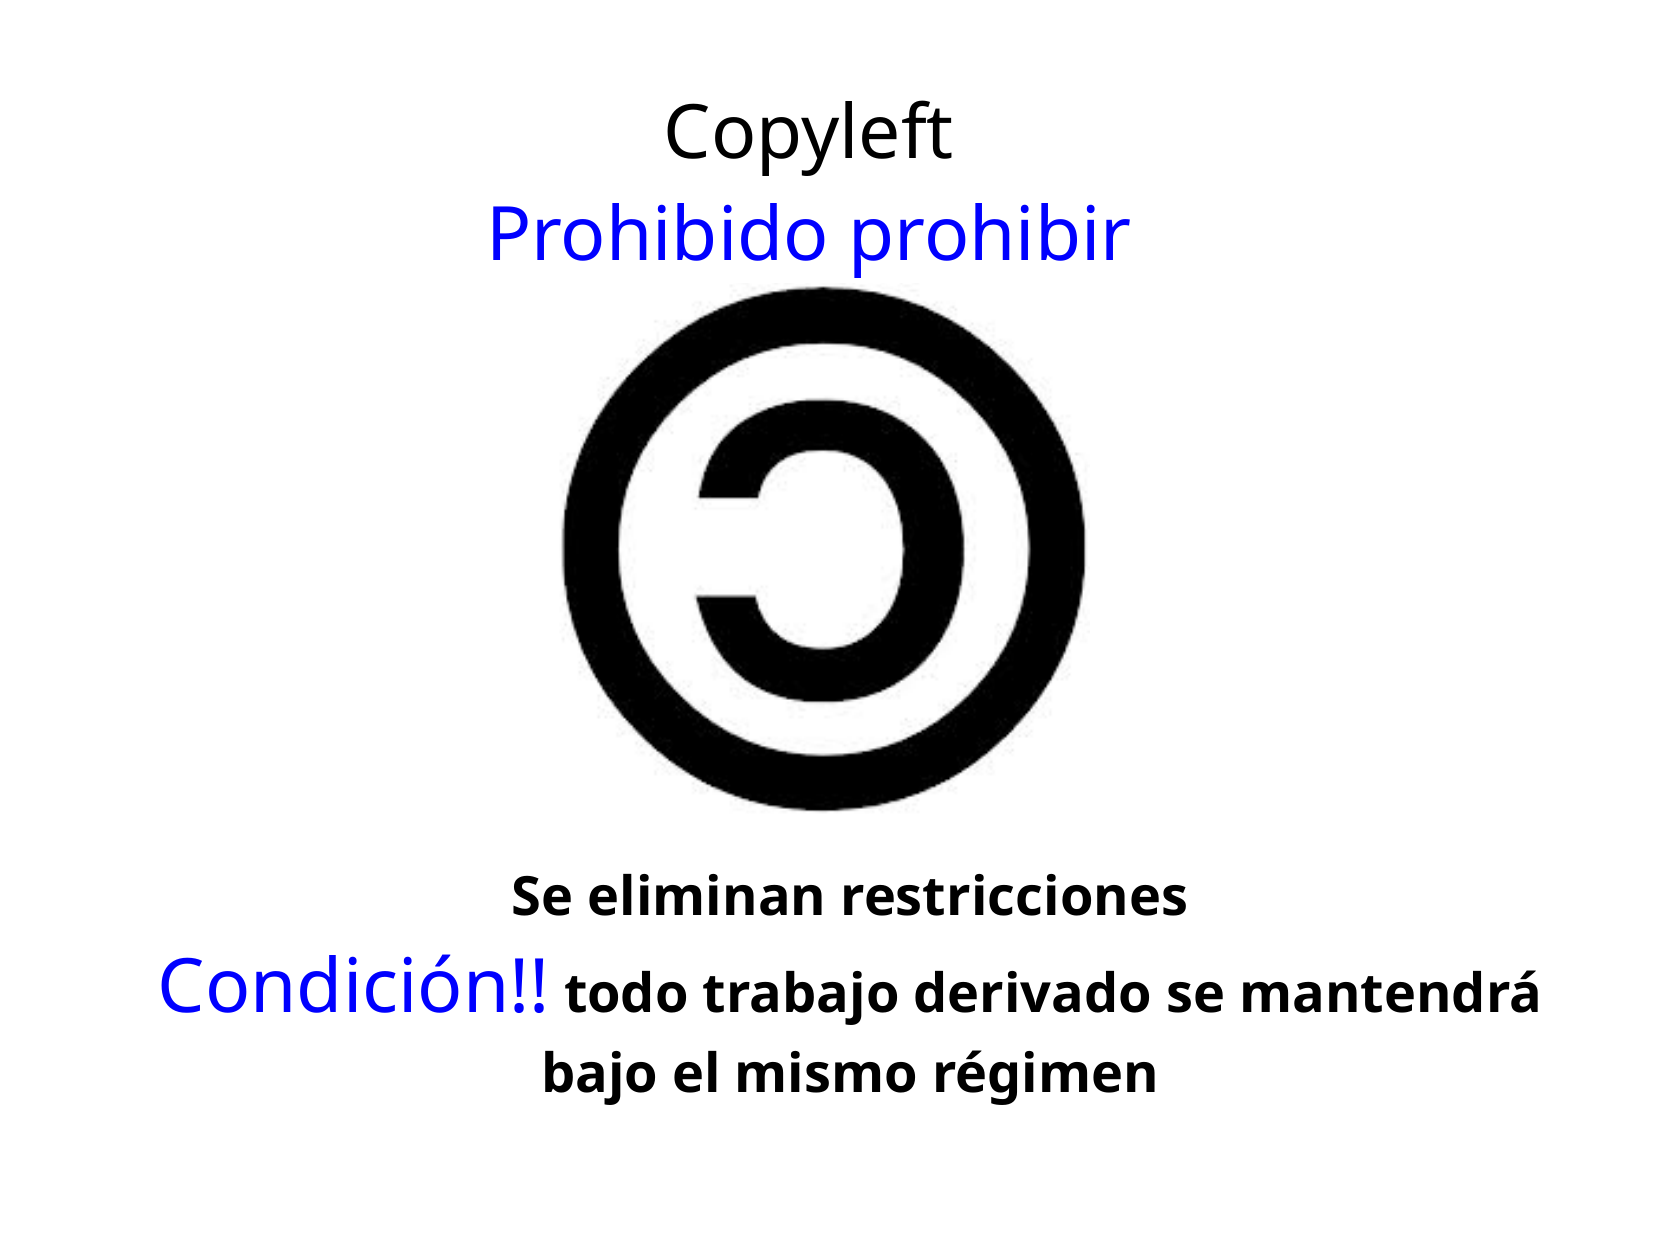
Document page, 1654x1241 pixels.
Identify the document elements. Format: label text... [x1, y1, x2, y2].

text_box Copyleft Prohibido prohibir [259, 70, 1359, 260]
text_box Se eliminan restricciones Condición!! todo trabajo derivado se mantendrá bajo el mismo régimen [135, 850, 1565, 1134]
picture [558, 283, 1090, 816]
